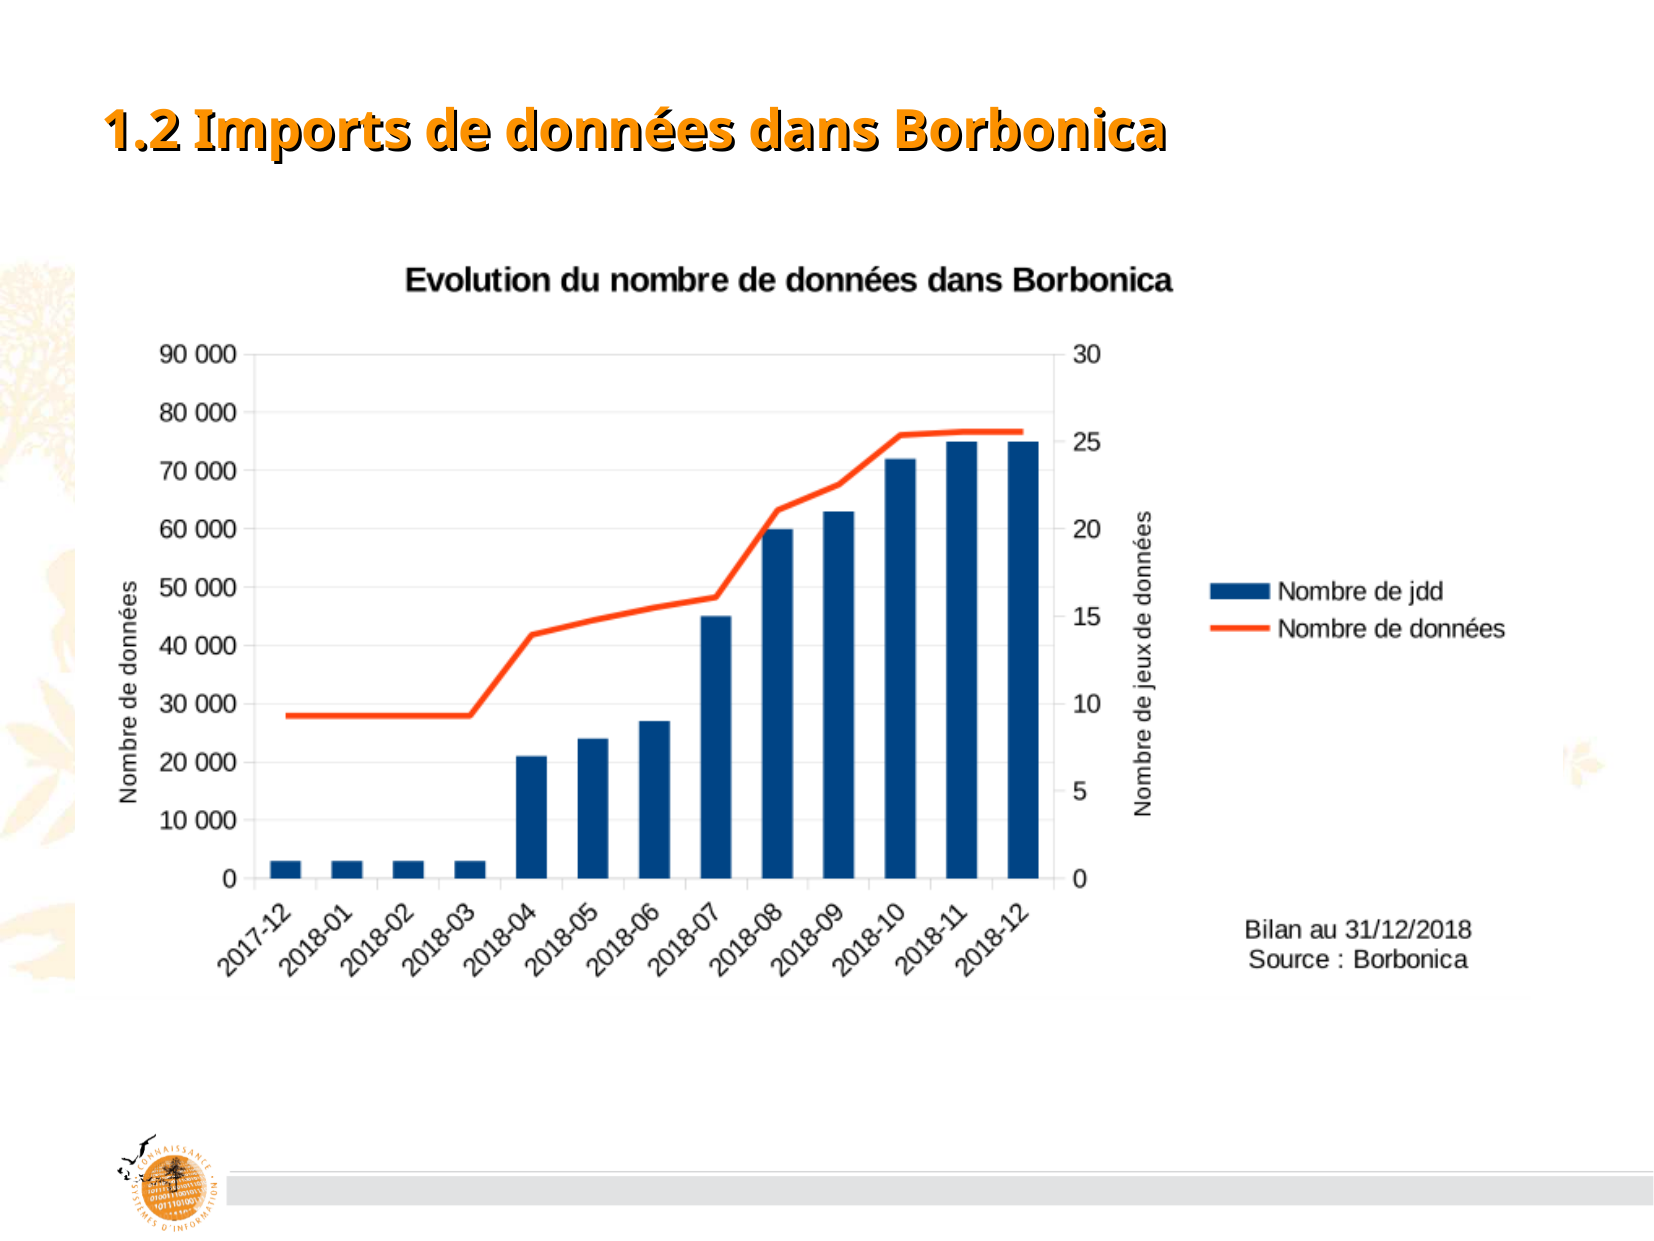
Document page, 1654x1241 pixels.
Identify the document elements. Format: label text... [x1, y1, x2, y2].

title 1.2 Imports de données dans Borbonica [82, 49, 1571, 207]
picture [0, 0, 1654, 1241]
